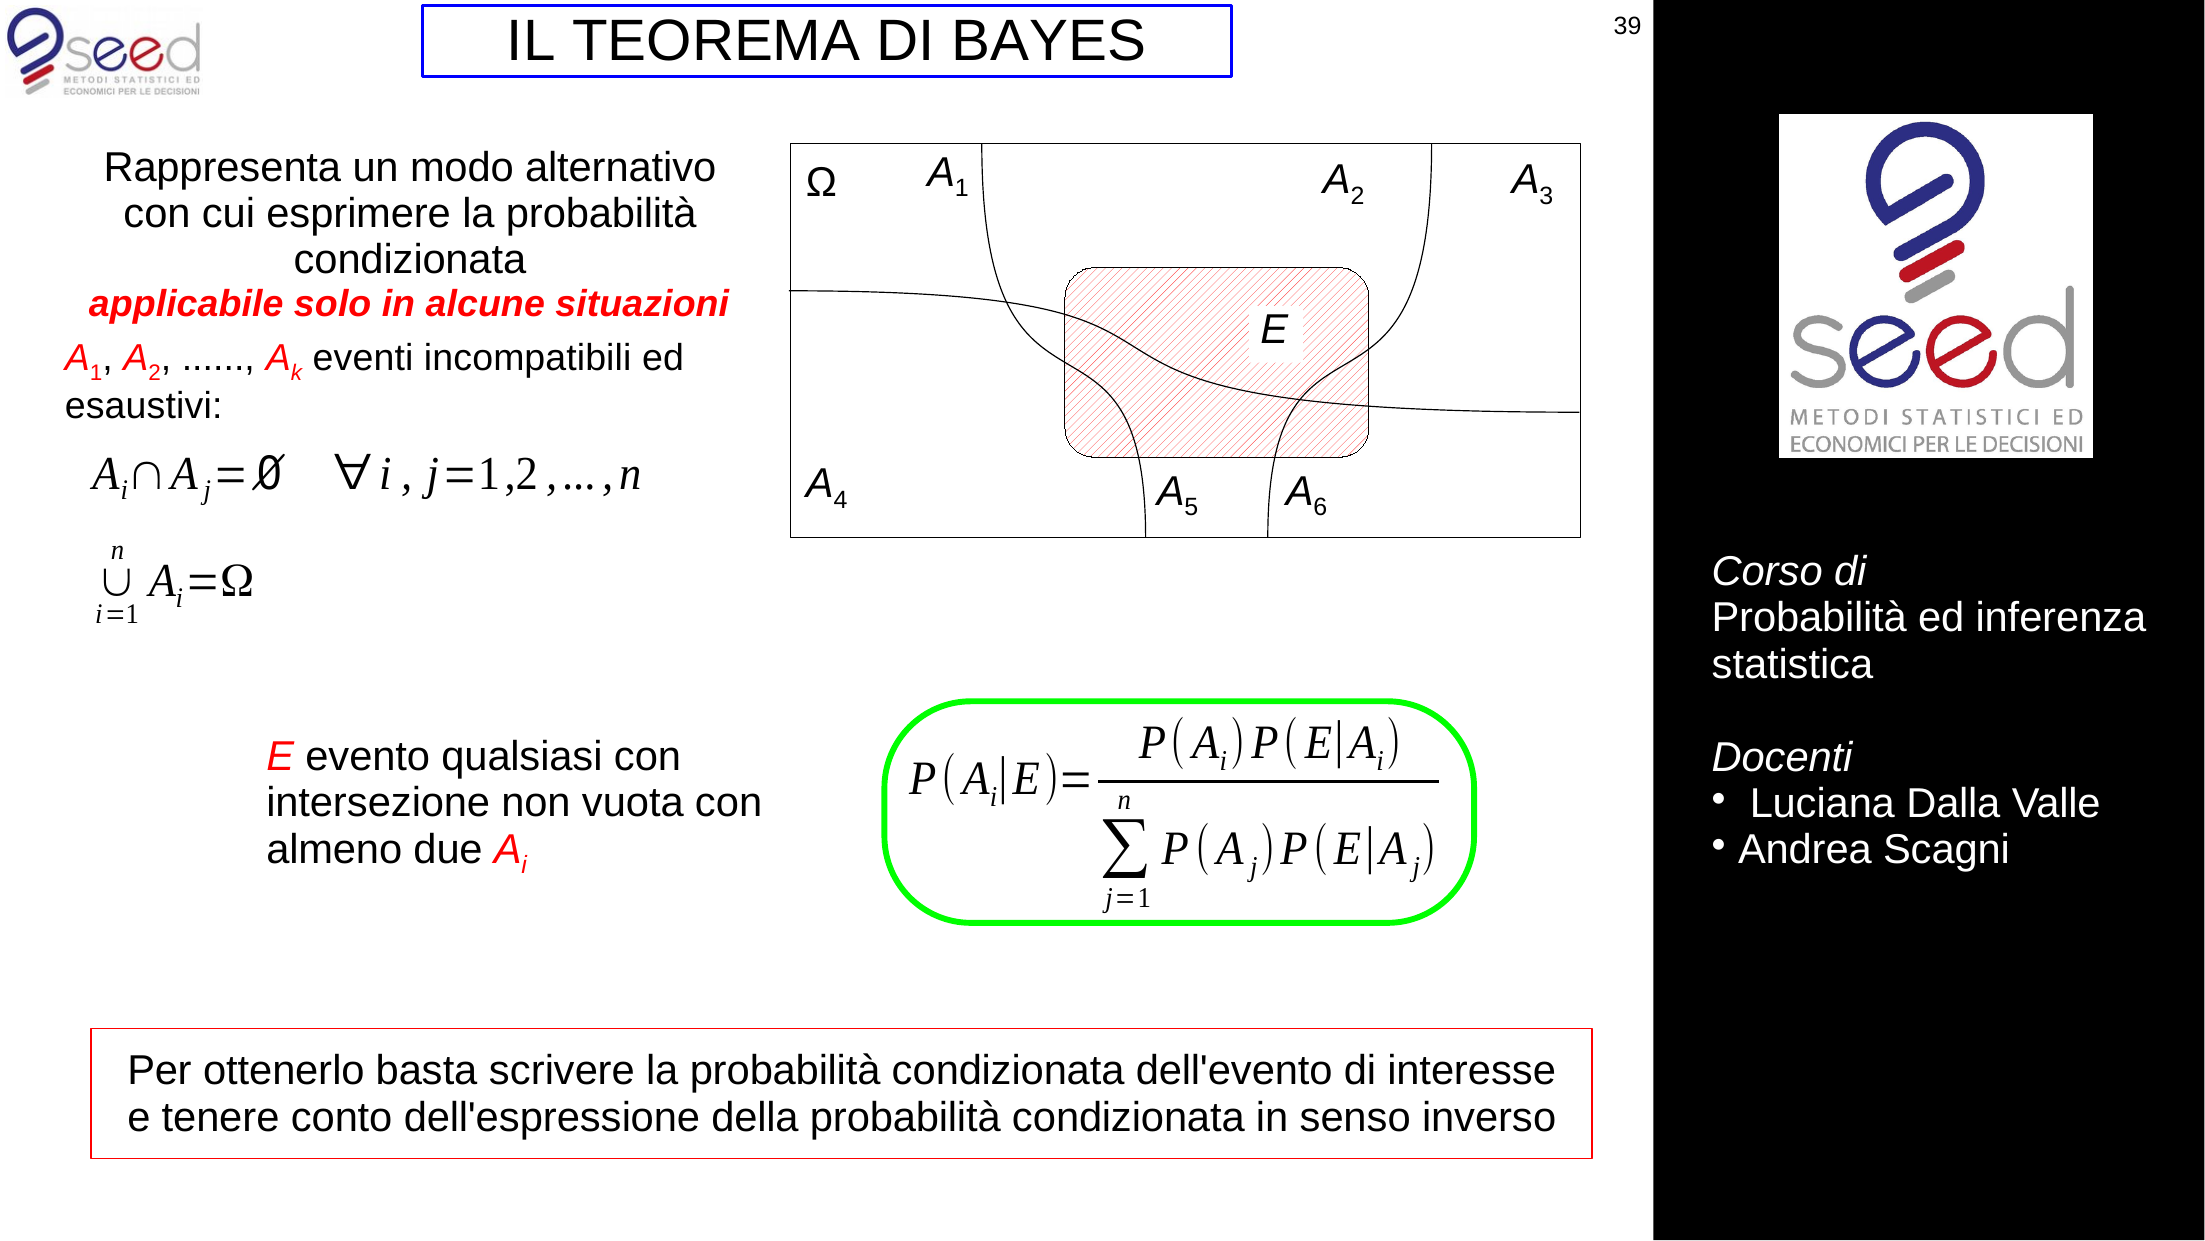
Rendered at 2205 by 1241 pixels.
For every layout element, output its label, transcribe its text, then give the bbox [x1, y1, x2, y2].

text_box A3 [1511, 156, 1590, 237]
text_box Rappresenta un modo alternativo con cui esprimere la probabilità condizionata applicabile solo in alcune situazioni A1, A2, ......, Ak eventi incompatibili ed esaustivi: [64, 143, 755, 437]
text_box E evento qualsiasi con intersezione non vuota con almeno due Ai [266, 732, 826, 884]
chart [900, 716, 1447, 915]
chart [82, 535, 262, 631]
text_box E [1248, 305, 1304, 363]
text_box Ω [805, 159, 838, 230]
text_box A5 [1156, 467, 1235, 549]
text_box Per ottenerlo basta scrivere la probabilità condizionata dell'evento di interesse e tenere conto dell'espressione della probabilità condizionata in senso inverso [91, 1028, 1593, 1159]
chart [1432, 905, 1447, 915]
chart [900, 716, 916, 732]
text_box A2 [1323, 156, 1401, 237]
text_box A4 [805, 460, 884, 541]
text_box A1 [927, 148, 1005, 230]
text_box IL TEOREMA DI BAYES [422, 5, 1232, 77]
picture [1779, 114, 2093, 458]
text_box A6 [1285, 467, 1364, 549]
text_box [1064, 267, 1369, 458]
picture [5, 5, 203, 98]
chart [82, 446, 648, 506]
chart [900, 893, 926, 915]
